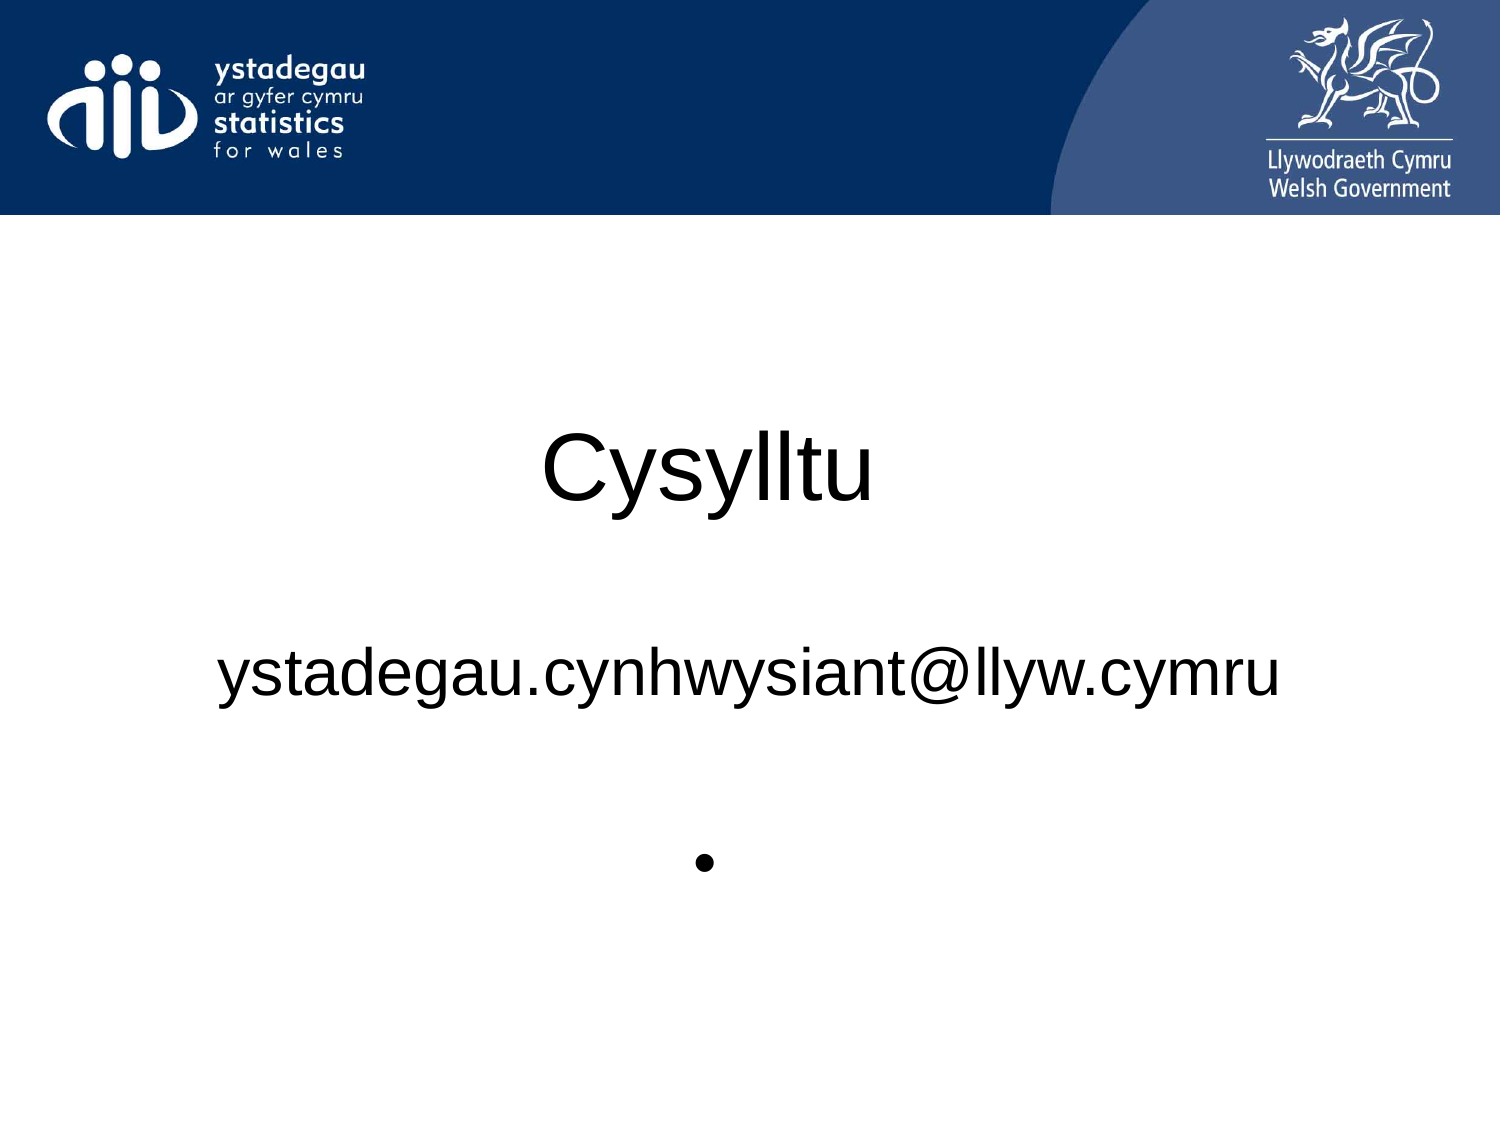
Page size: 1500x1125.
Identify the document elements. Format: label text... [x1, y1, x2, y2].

list ystadegau.cynhwysiant@llyw.cymru [75, 621, 1426, 839]
picture [0, 0, 1500, 215]
text_box Cysylltu [525, 397, 1023, 528]
